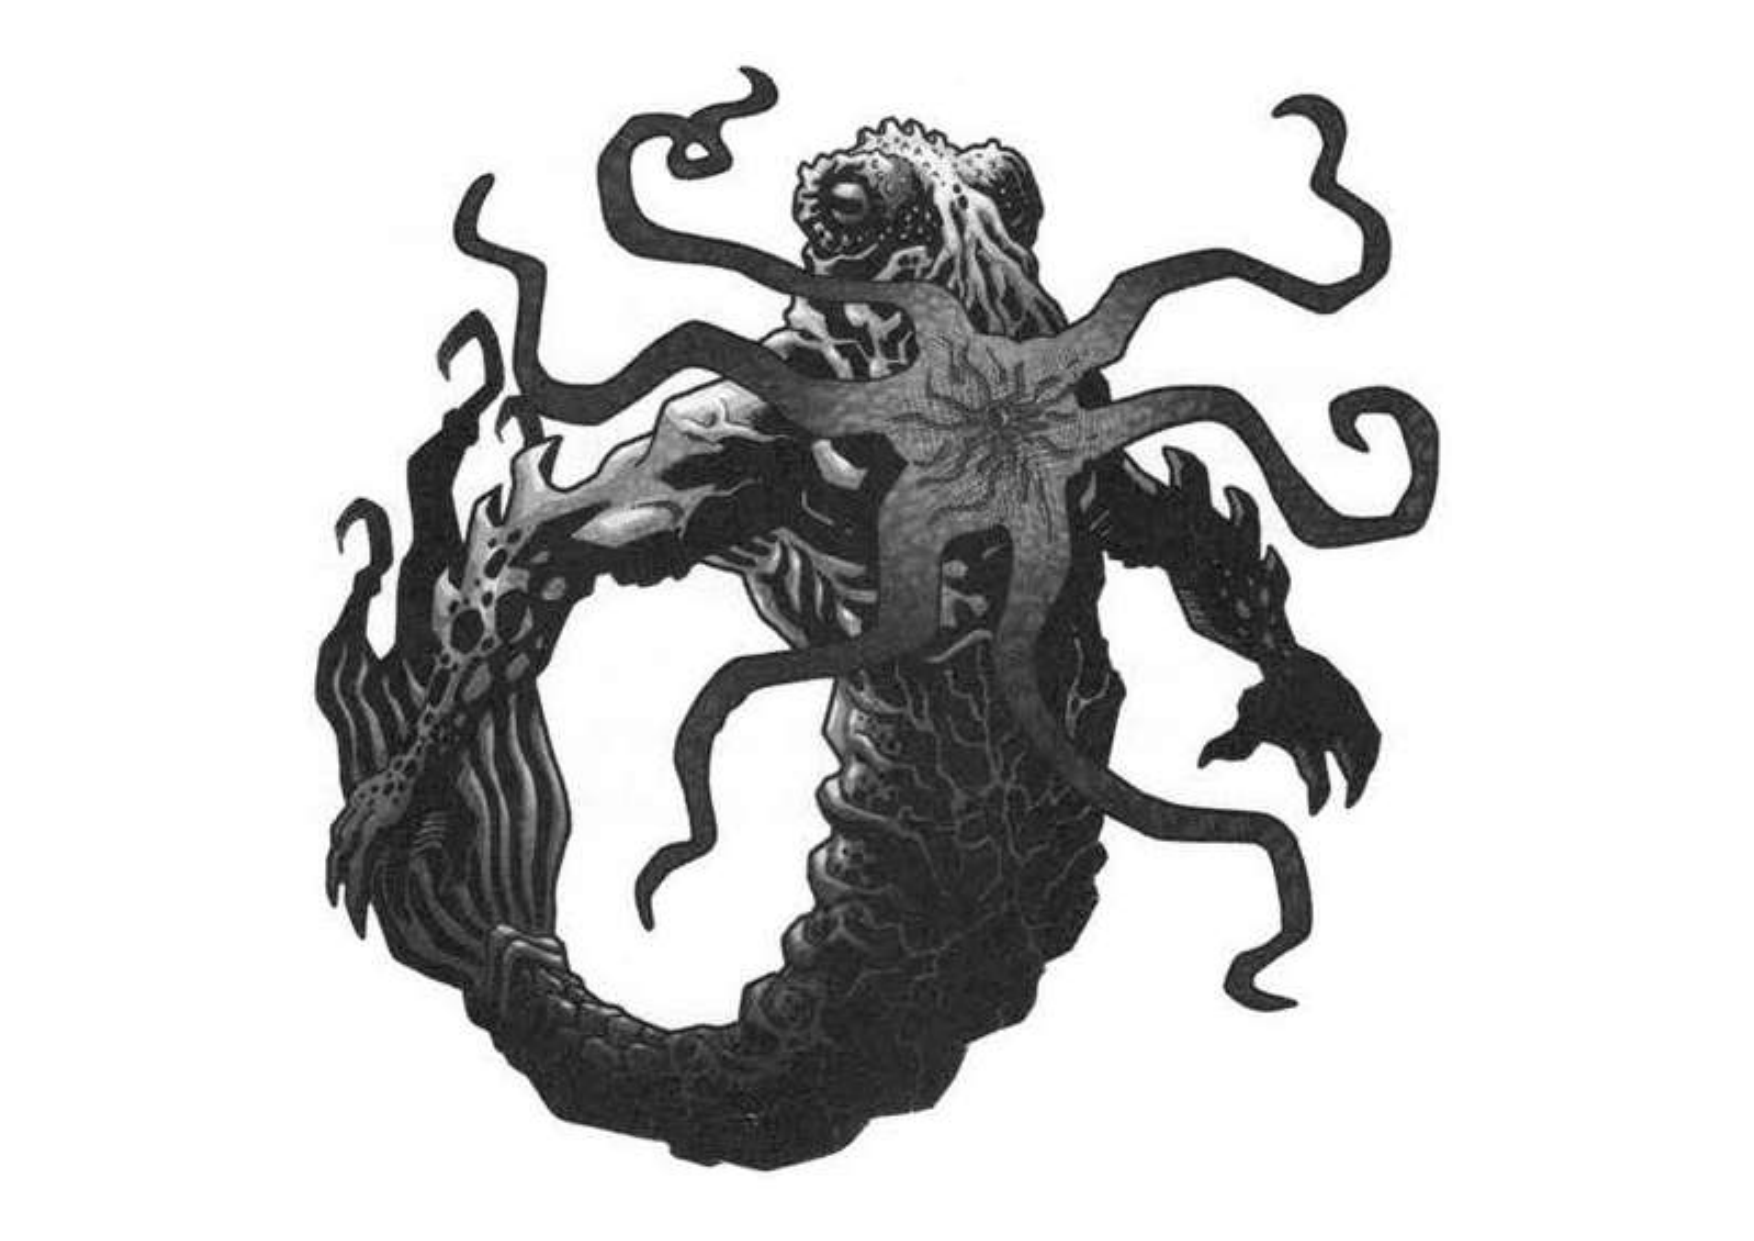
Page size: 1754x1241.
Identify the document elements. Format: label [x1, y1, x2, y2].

picture [302, 51, 1452, 1189]
